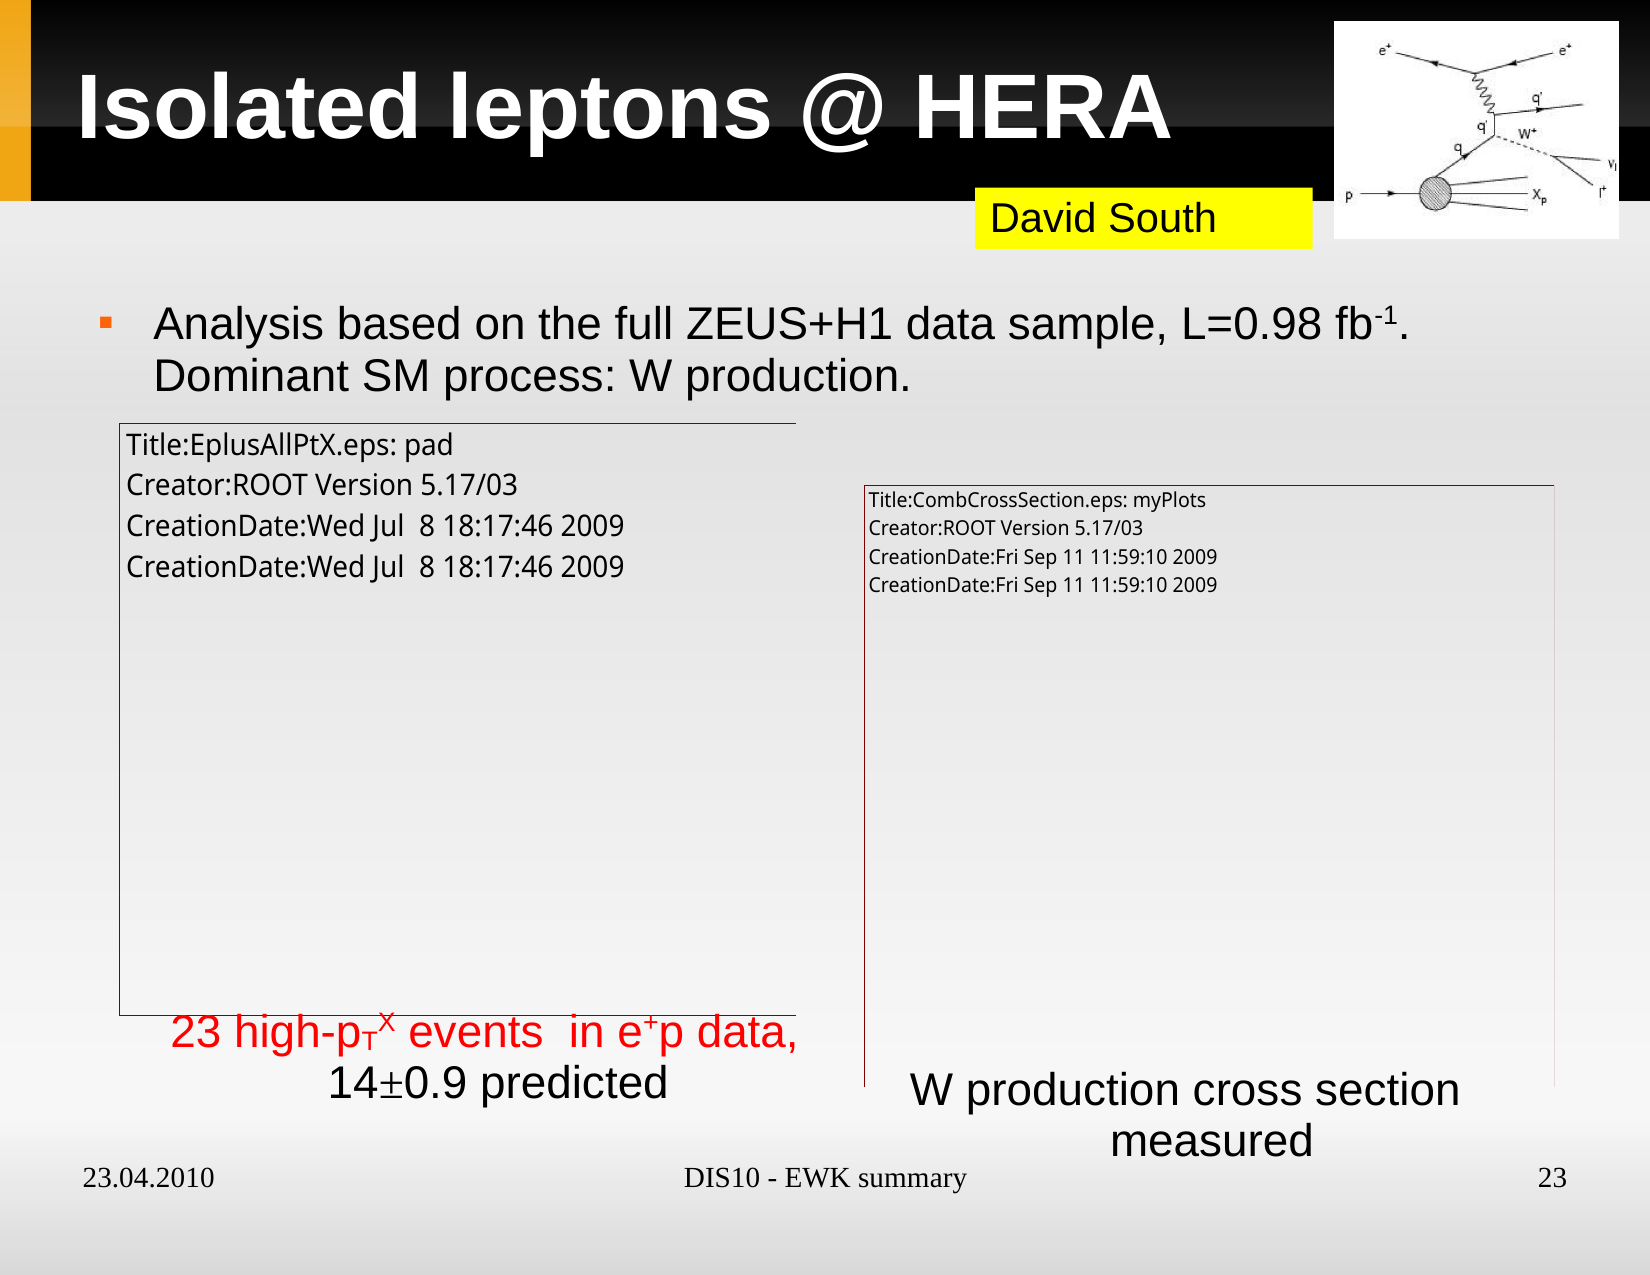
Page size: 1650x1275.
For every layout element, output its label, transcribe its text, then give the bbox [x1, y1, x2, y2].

text_box W production cross section measured [782, 1056, 1571, 1121]
text_box 23 high-pTX events in e+p data, 14±0.9 predicted [86, 998, 814, 1122]
list Analysis based on the full ZEUS+H1 data sample, L=0.98 fb-1. Dominant SM process: W production. [82, 298, 1568, 1126]
text_box David South [975, 187, 1313, 249]
picture [0, 0, 1650, 1275]
title Isolated leptons @ HERA [76, 7, 1562, 206]
